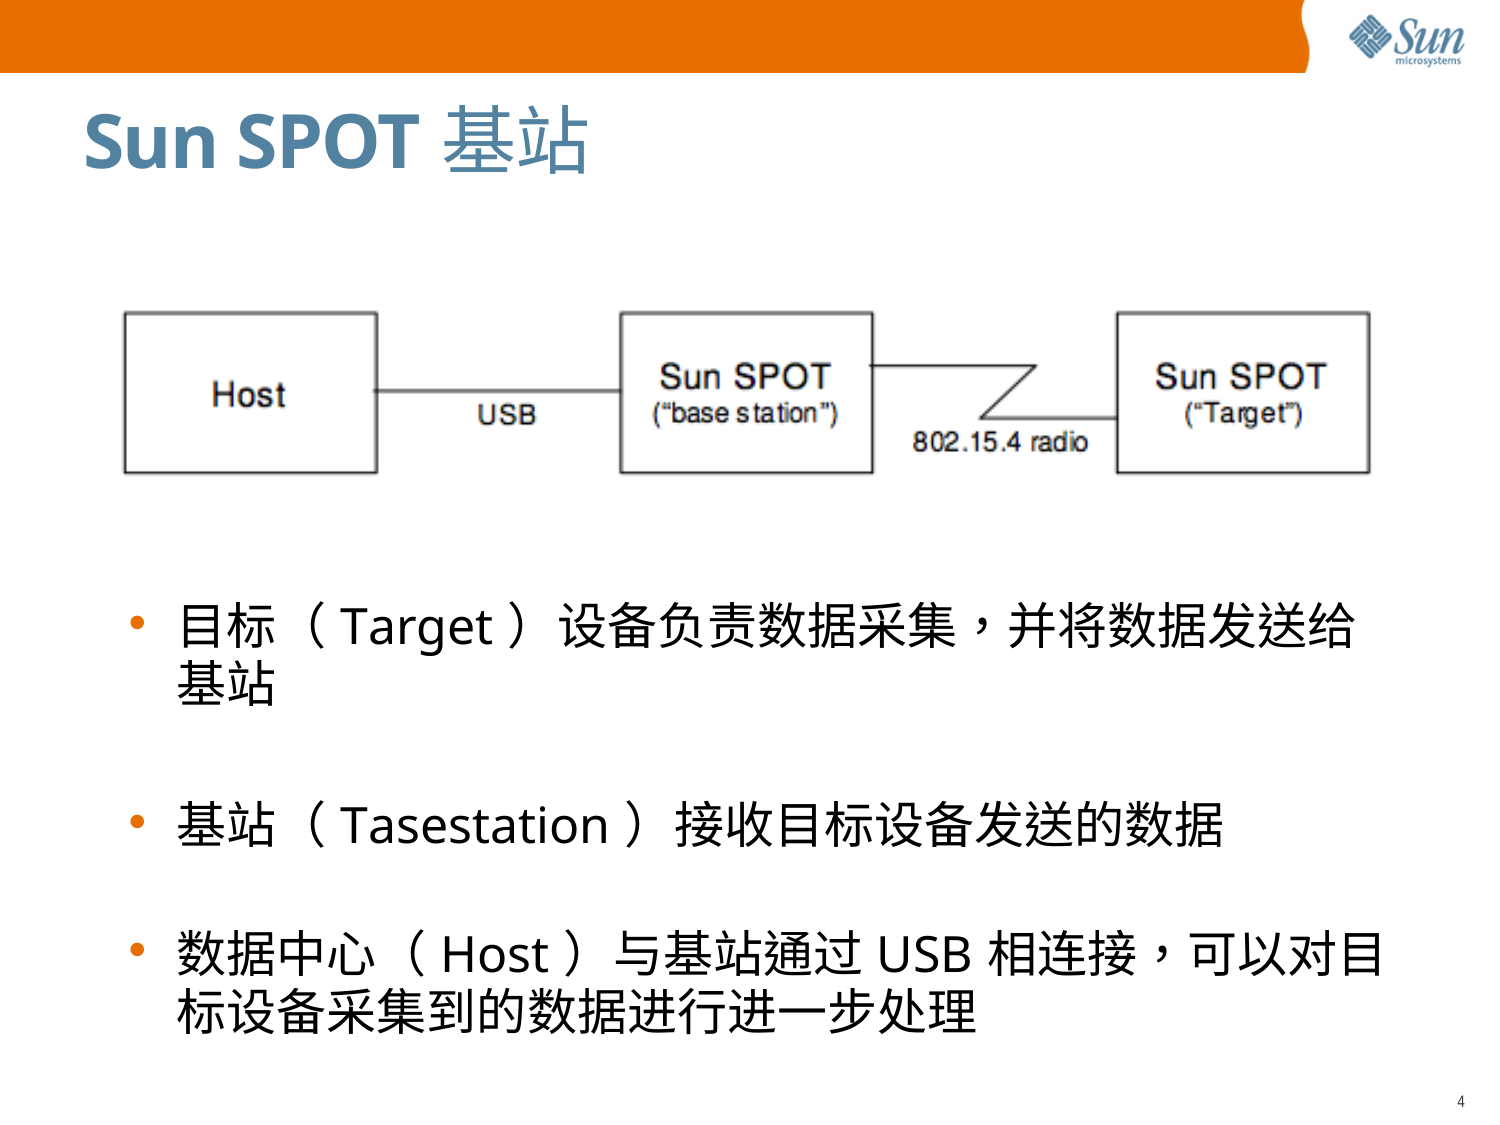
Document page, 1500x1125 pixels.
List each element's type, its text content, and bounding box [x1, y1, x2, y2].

picture [98, 278, 1398, 510]
title Sun SPOT基站 [83, 94, 1446, 199]
list 目标（Target）设备负责数据采集，并将数据发送给基站 基站（Tasestation）接收目标设备发送的数据 数据中心（Host）与基站通过USB相连接，可以对目标设备采集到的数据进行进一步处理 [94, 590, 1421, 999]
picture [0, 0, 1500, 73]
